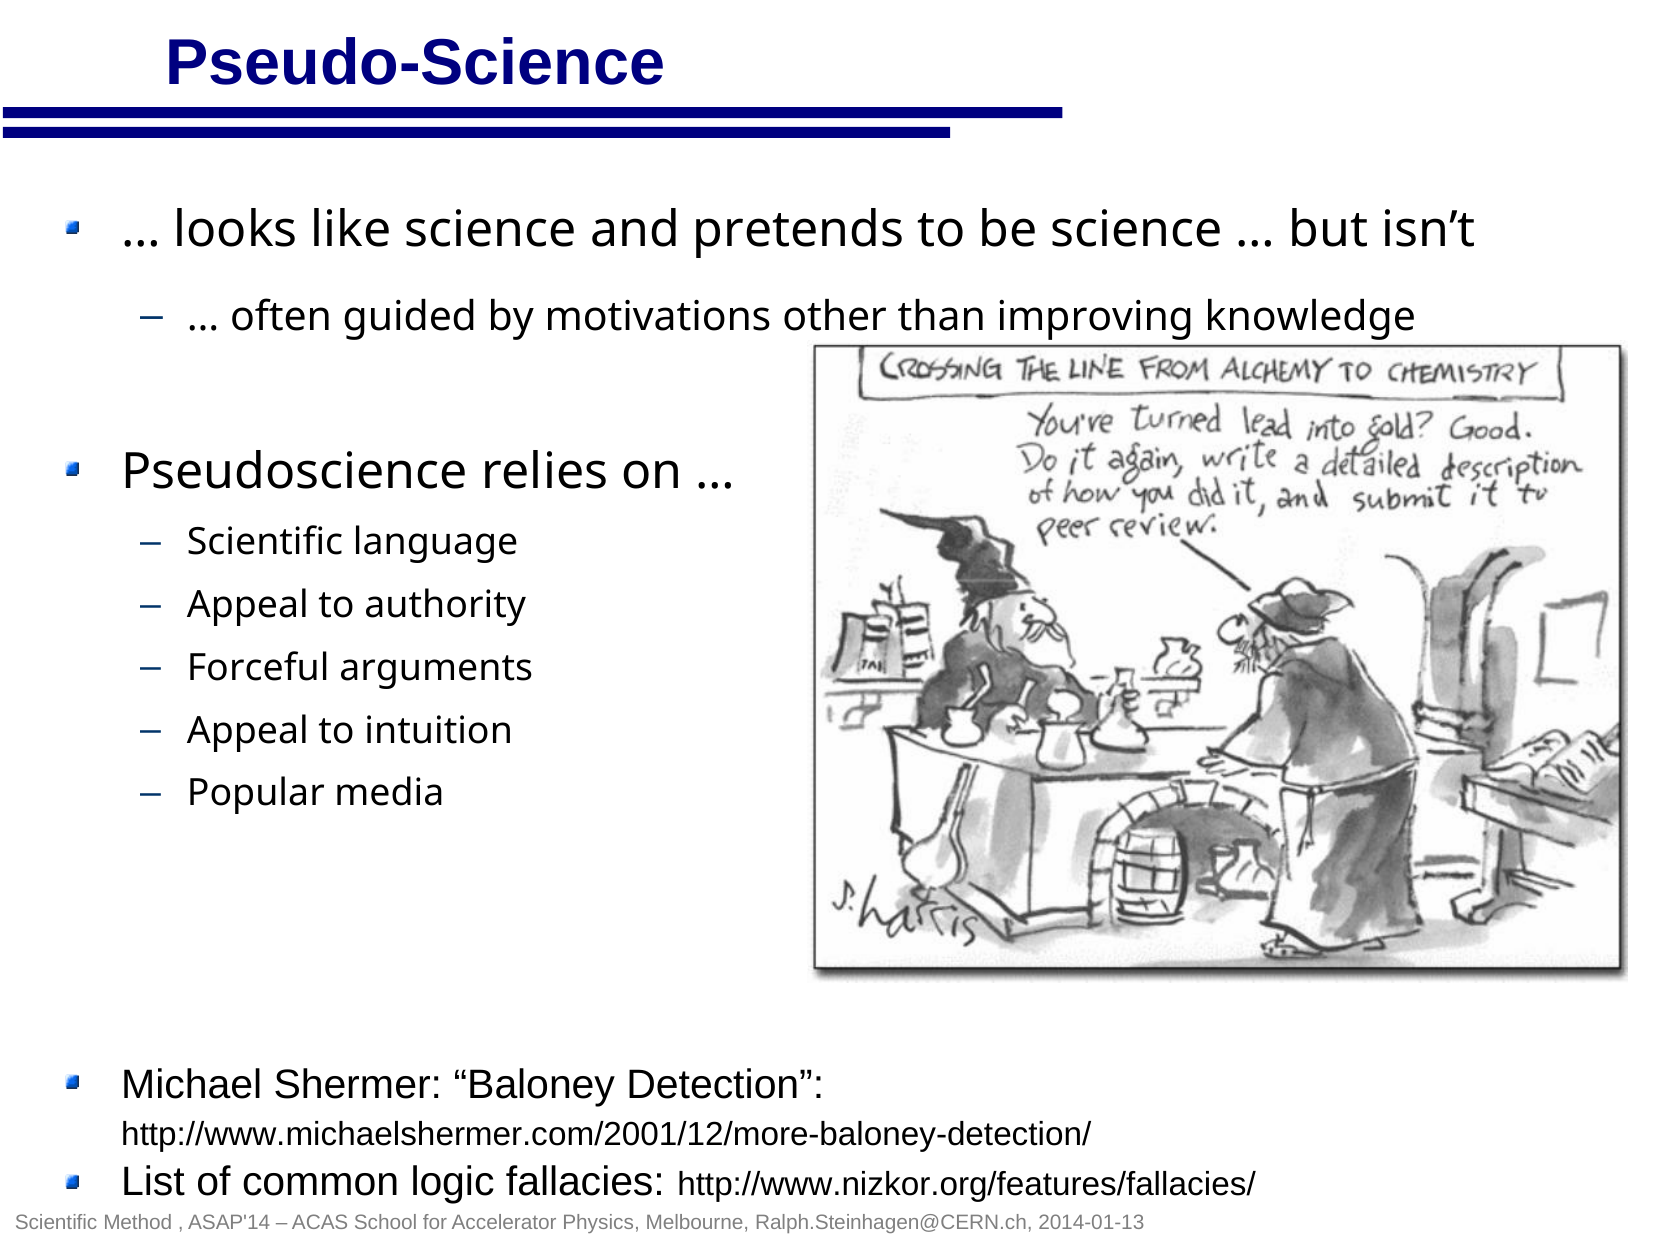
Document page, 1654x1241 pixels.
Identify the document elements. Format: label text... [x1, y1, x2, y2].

list … looks like science and pretends to be science … but isn’t … often guided by motivations other than improving knowledge Pseudoscience relies on … Scientific language Appeal to authority Forceful arguments Appeal to intuition Popular media Michael Shermer: “Baloney Detection”: http://www.michaelshermer.com/2001/12/more-baloney-detection/ List of common logic fallacies: http://www.nizkor.org/features/fallacies/ [65, 192, 1628, 1205]
title Pseudo-Science [165, 0, 1323, 124]
picture [807, 340, 1628, 983]
